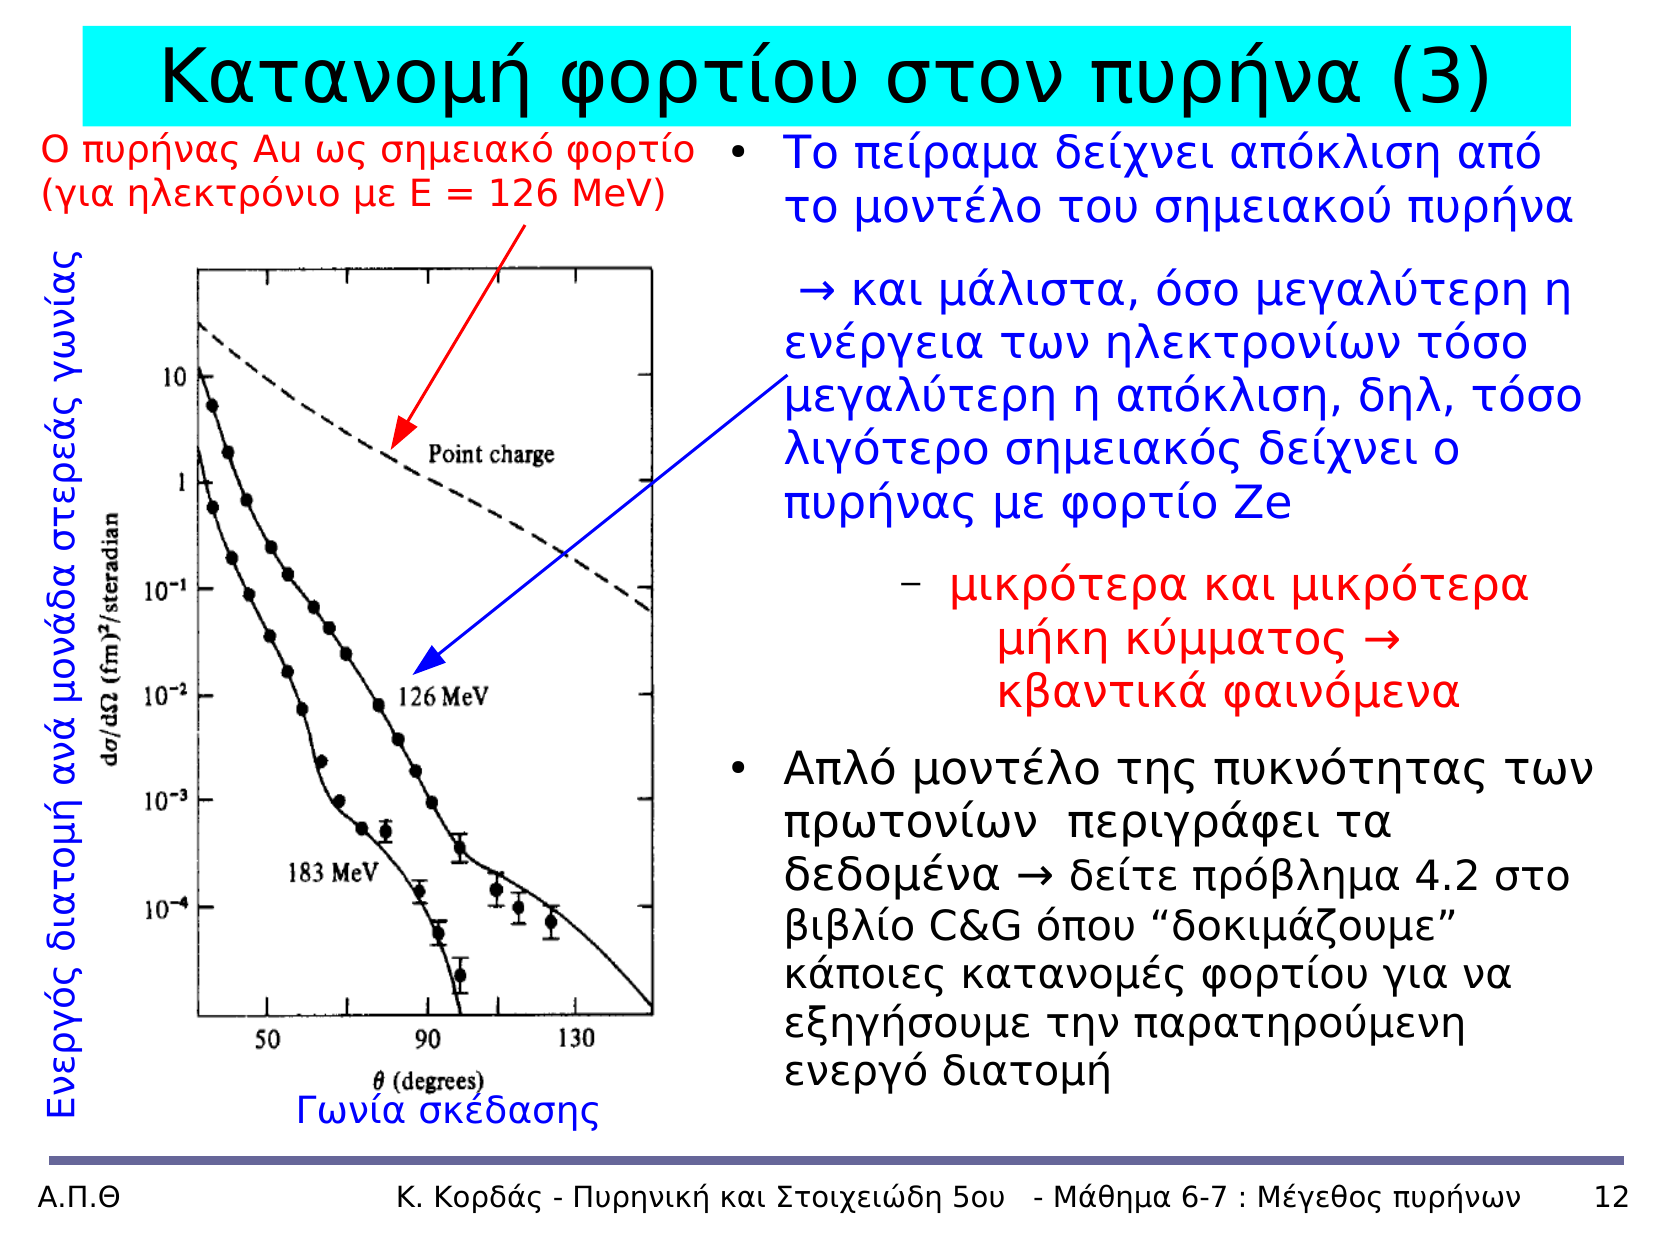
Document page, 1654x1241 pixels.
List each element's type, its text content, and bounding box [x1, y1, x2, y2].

list Το πείραμα δείχνει απόκλιση από το μοντέλο του σημειακού πυρήνα → και μάλιστα, όσο μεγαλύτερη η ενέργεια των ηλεκτρονίων τόσο μεγαλύτερη η απόκλιση, δηλ, τόσο λιγότερο σημειακός δείχνει ο πυρήνας με φορτίο Ζe μικρότερα και μικρότερα μήκη κύμματος → κβαντικά φαινόμενα Απλό μοντέλο της πυκνότητας των πρωτονίων περιγράφει τα δεδομένα → δείτε πρόβλημα 4.2 στο βιβλίο C&G όπου “δοκιμάζουμε” κάποιες κατανομές φορτίου για να εξηγήσουμε την παρατηρούμενη ενεργό διατομή [712, 126, 1613, 1101]
title Κατανομή φορτίου στον πυρήνα (3) [82, 25, 1571, 126]
text_box Γωνία σκέδασης [280, 1081, 656, 1141]
text_box Ενεργός διατομή ανά μονάδα στερεάς γωνίας [32, 224, 92, 1136]
text_box Ο πυρήνας Au ως σημειακό φορτίο (για ηλεκτρόνιο με Ε = 126 MeV) [25, 120, 747, 224]
picture [92, 262, 673, 1099]
